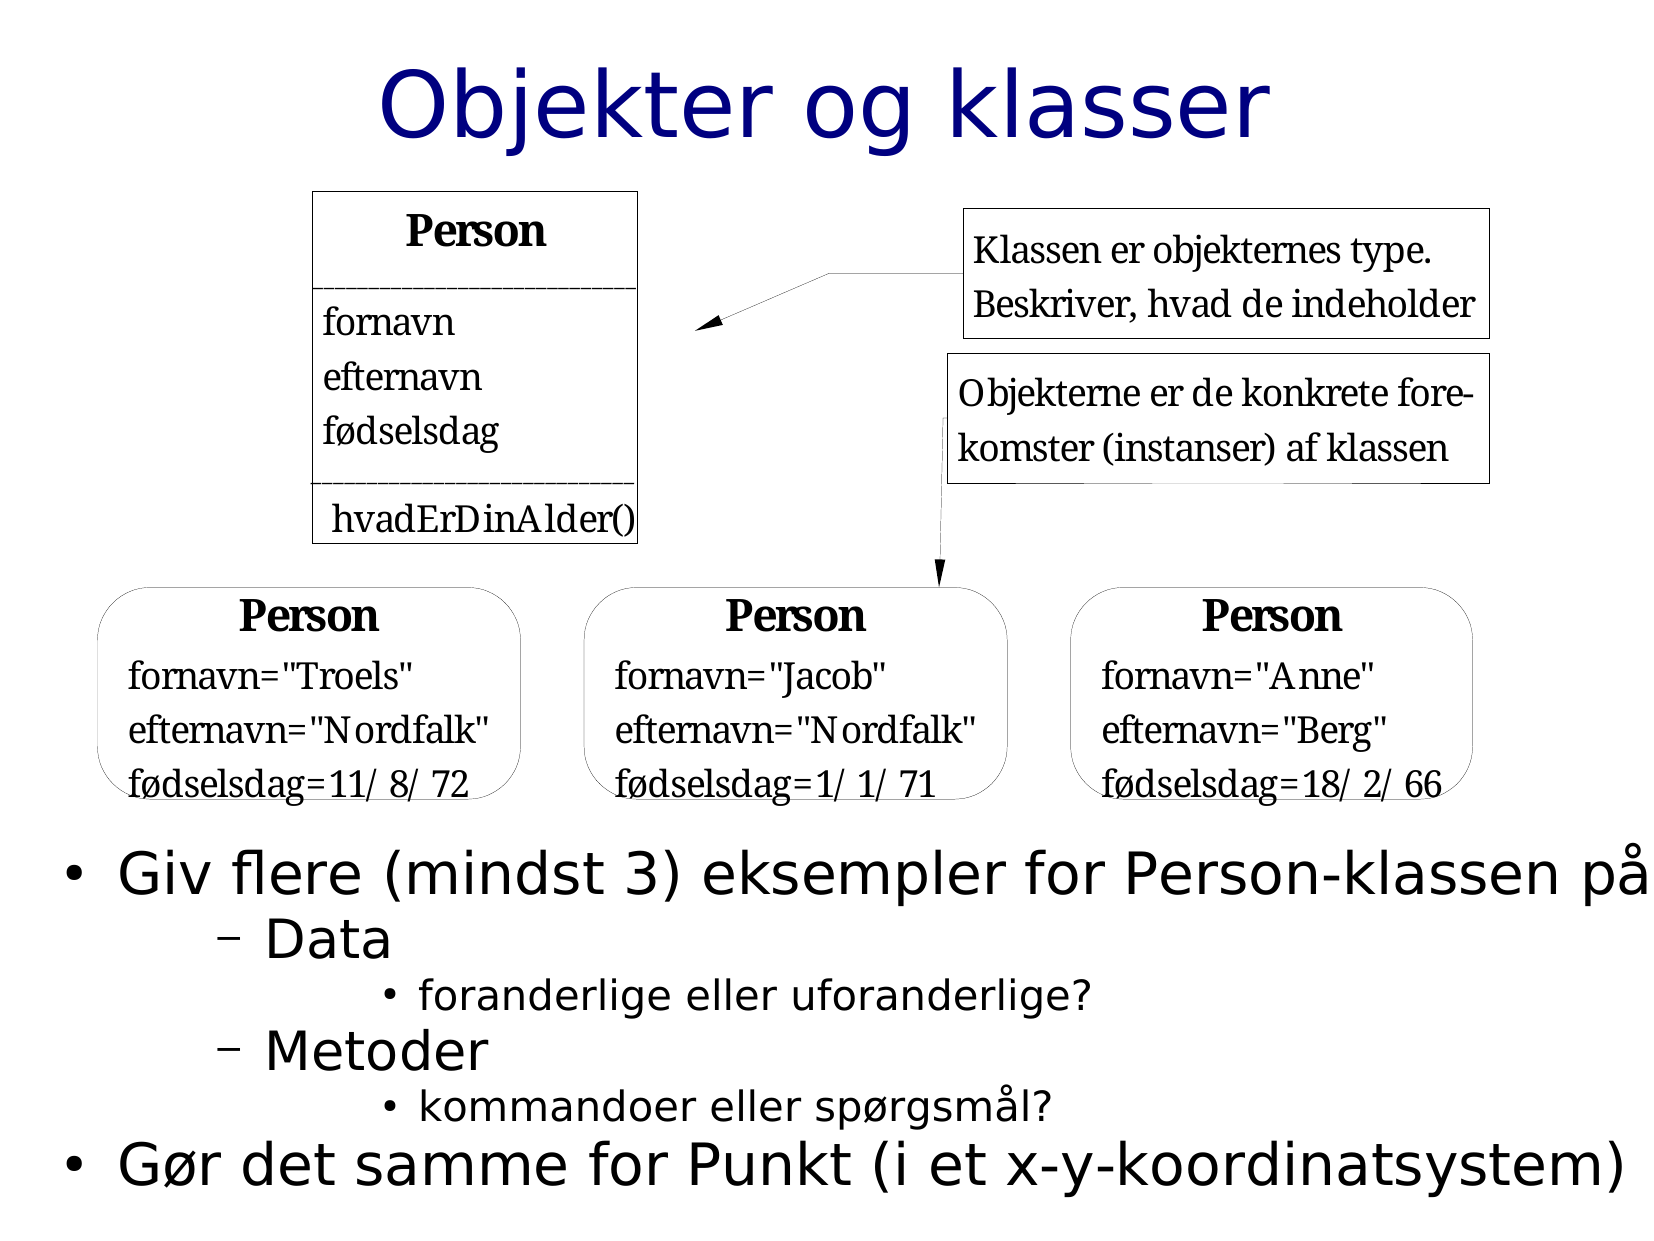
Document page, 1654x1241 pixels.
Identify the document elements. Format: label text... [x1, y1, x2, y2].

chart [85, 180, 1545, 810]
list Giv flere (mindst 3) eksempler for Person-klassen på Data foranderlige eller uforanderlige? Metoder kommandoer eller spørgsmål? Gør det samme for Punkt (i et x-y-koordinatsystem) [28, 840, 1654, 1200]
title Objekter og klasser [30, 2, 1620, 210]
